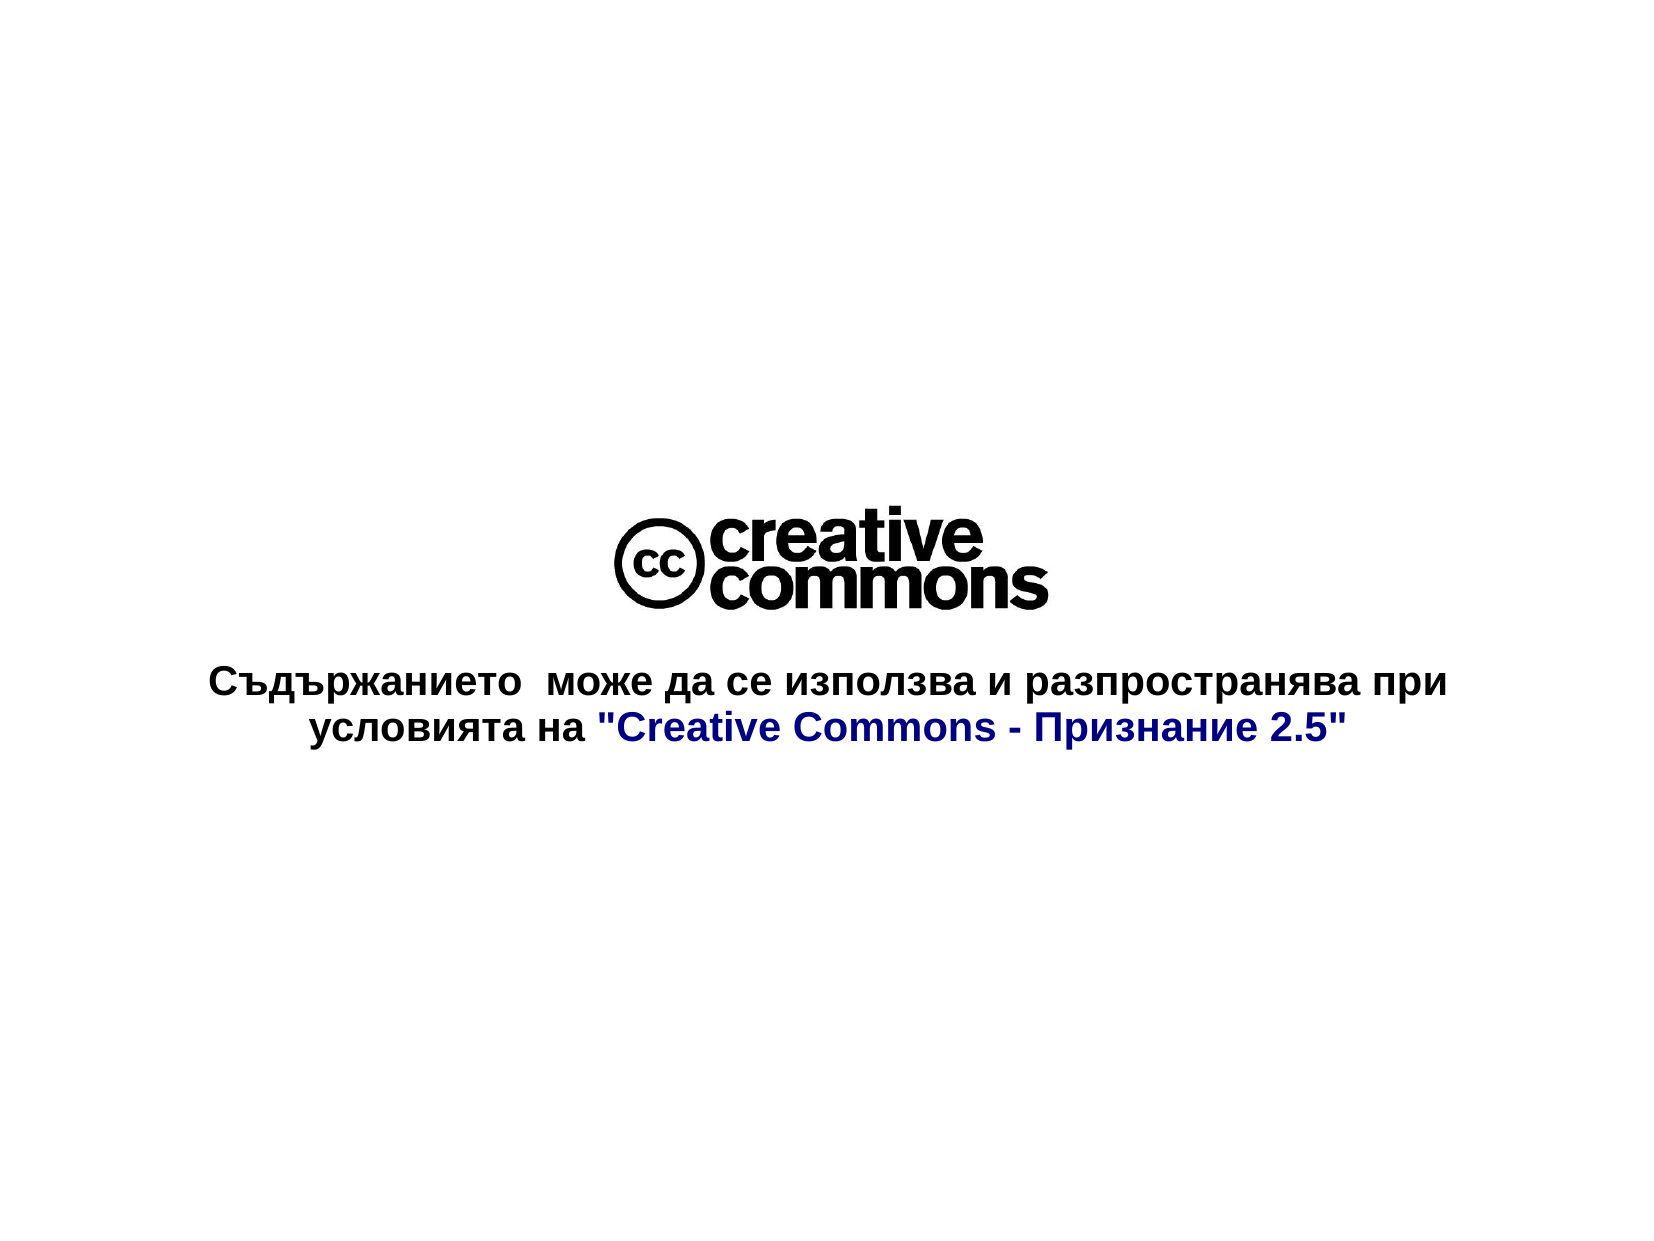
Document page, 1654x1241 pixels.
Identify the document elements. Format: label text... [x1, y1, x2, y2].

text_box Съдържанието може да се използва и разпространява при условията на "Creative Commons - Признание 2.5" [135, 649, 1522, 758]
picture [590, 477, 1063, 656]
